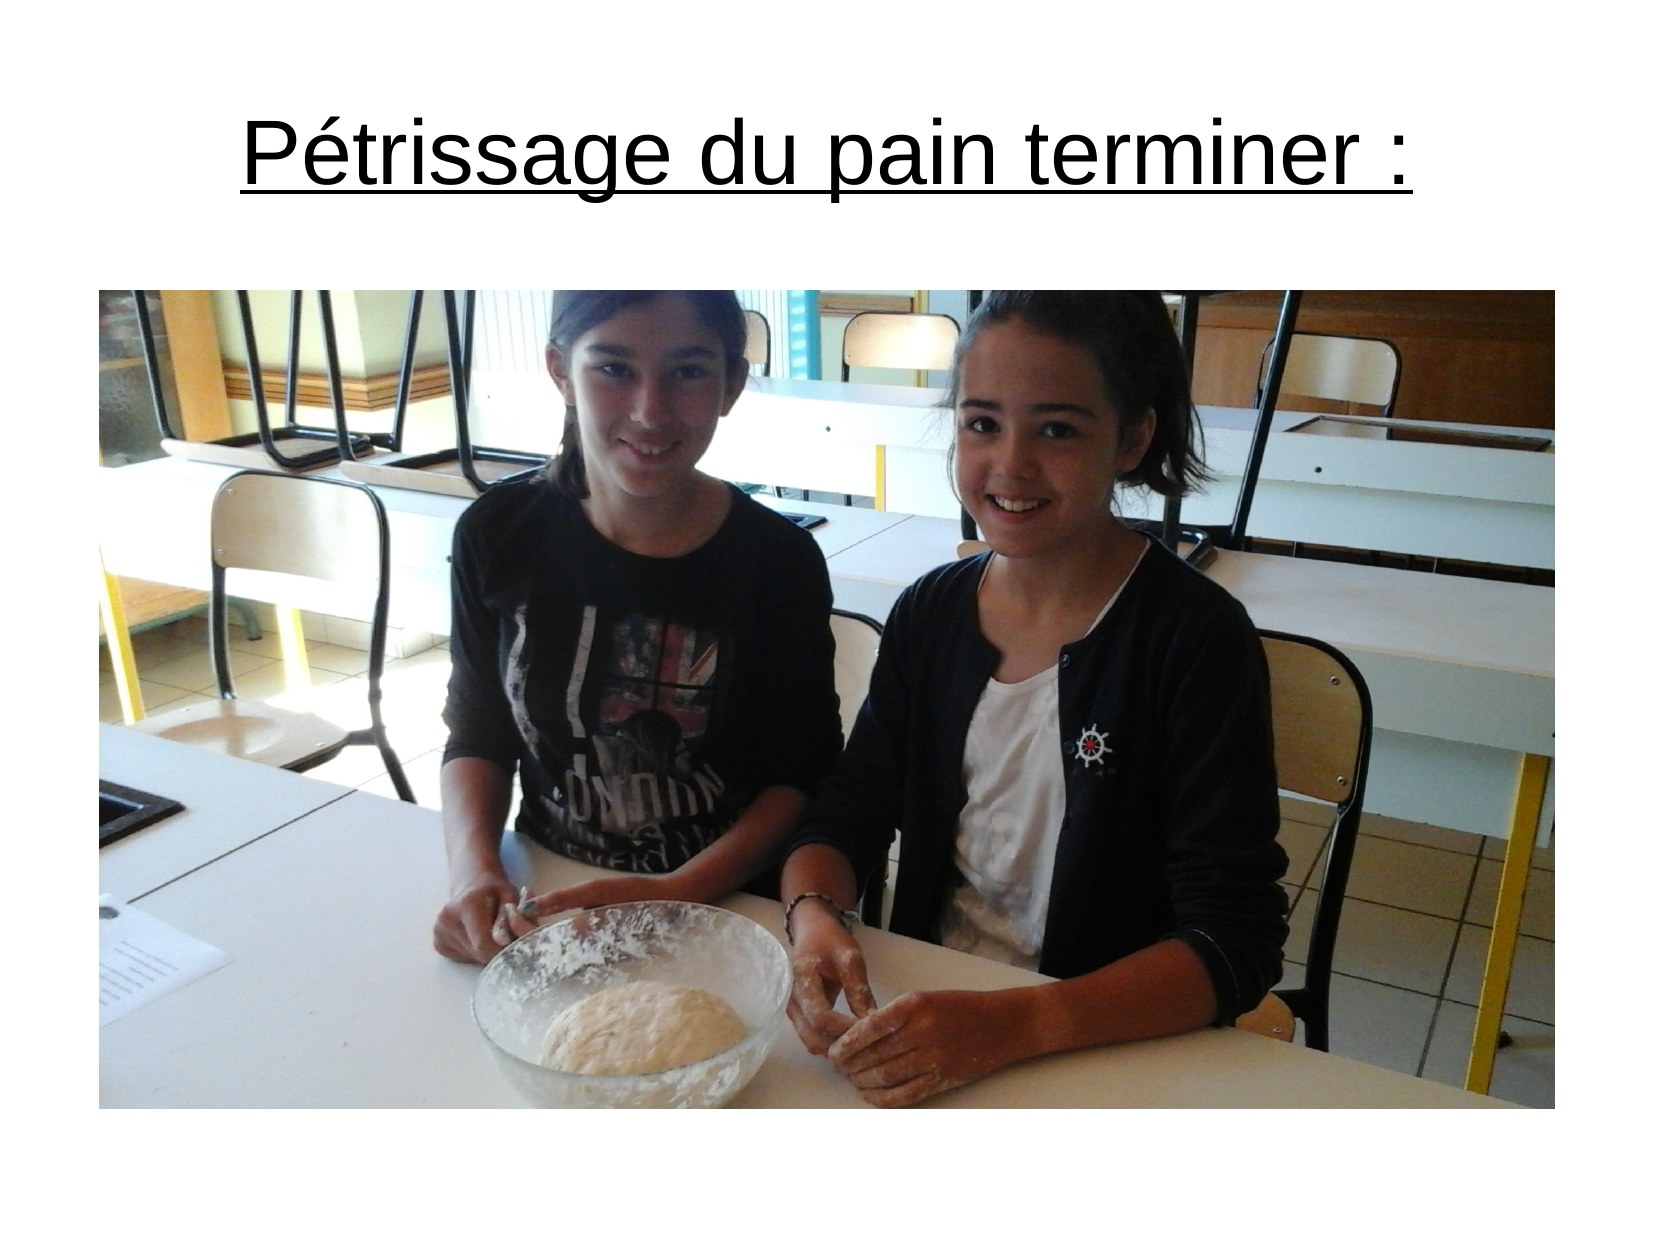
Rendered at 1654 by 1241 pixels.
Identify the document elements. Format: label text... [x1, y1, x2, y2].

picture [99, 290, 1555, 1109]
title Pétrissage du pain terminer : [82, 49, 1571, 257]
